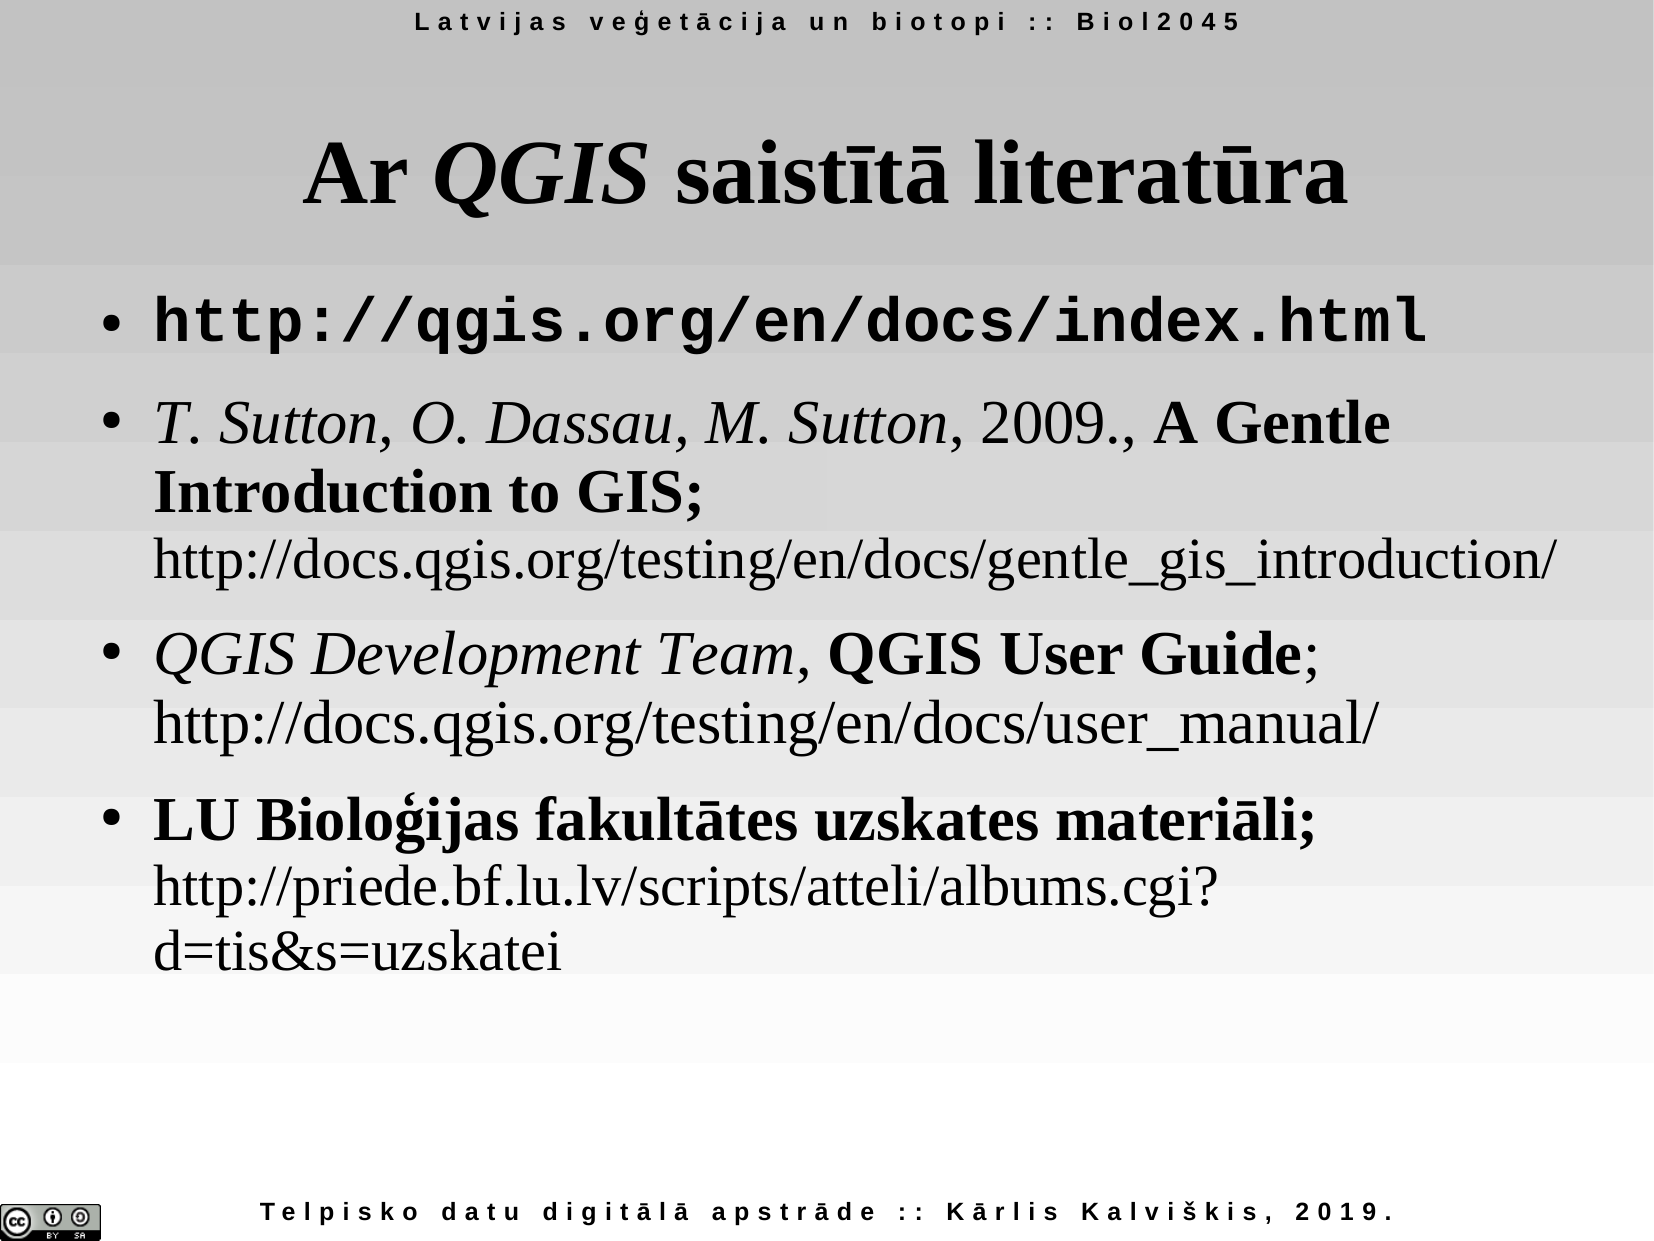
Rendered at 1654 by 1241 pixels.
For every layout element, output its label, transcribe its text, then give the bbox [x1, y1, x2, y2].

title Ar QGIS saistītā literatūra [29, 49, 1625, 296]
list http://qgis.org/en/docs/index.html T. Sutton, O. Dassau, M. Sutton, 2009., A Gentle Introduction to GIS; http://docs.qgis.org/testing/en/docs/gentle_gis_introduction/ QGIS Development Team, QGIS User Guide; http://docs.qgis.org/testing/en/docs/user_manual/ LU Bioloģijas fakultātes uzskates materiāli; http://priede.bf.lu.lv/scripts/atteli/albums.cgi?d=tis&s=uzskatei [82, 289, 1571, 1113]
picture [0, 0, 1654, 1241]
